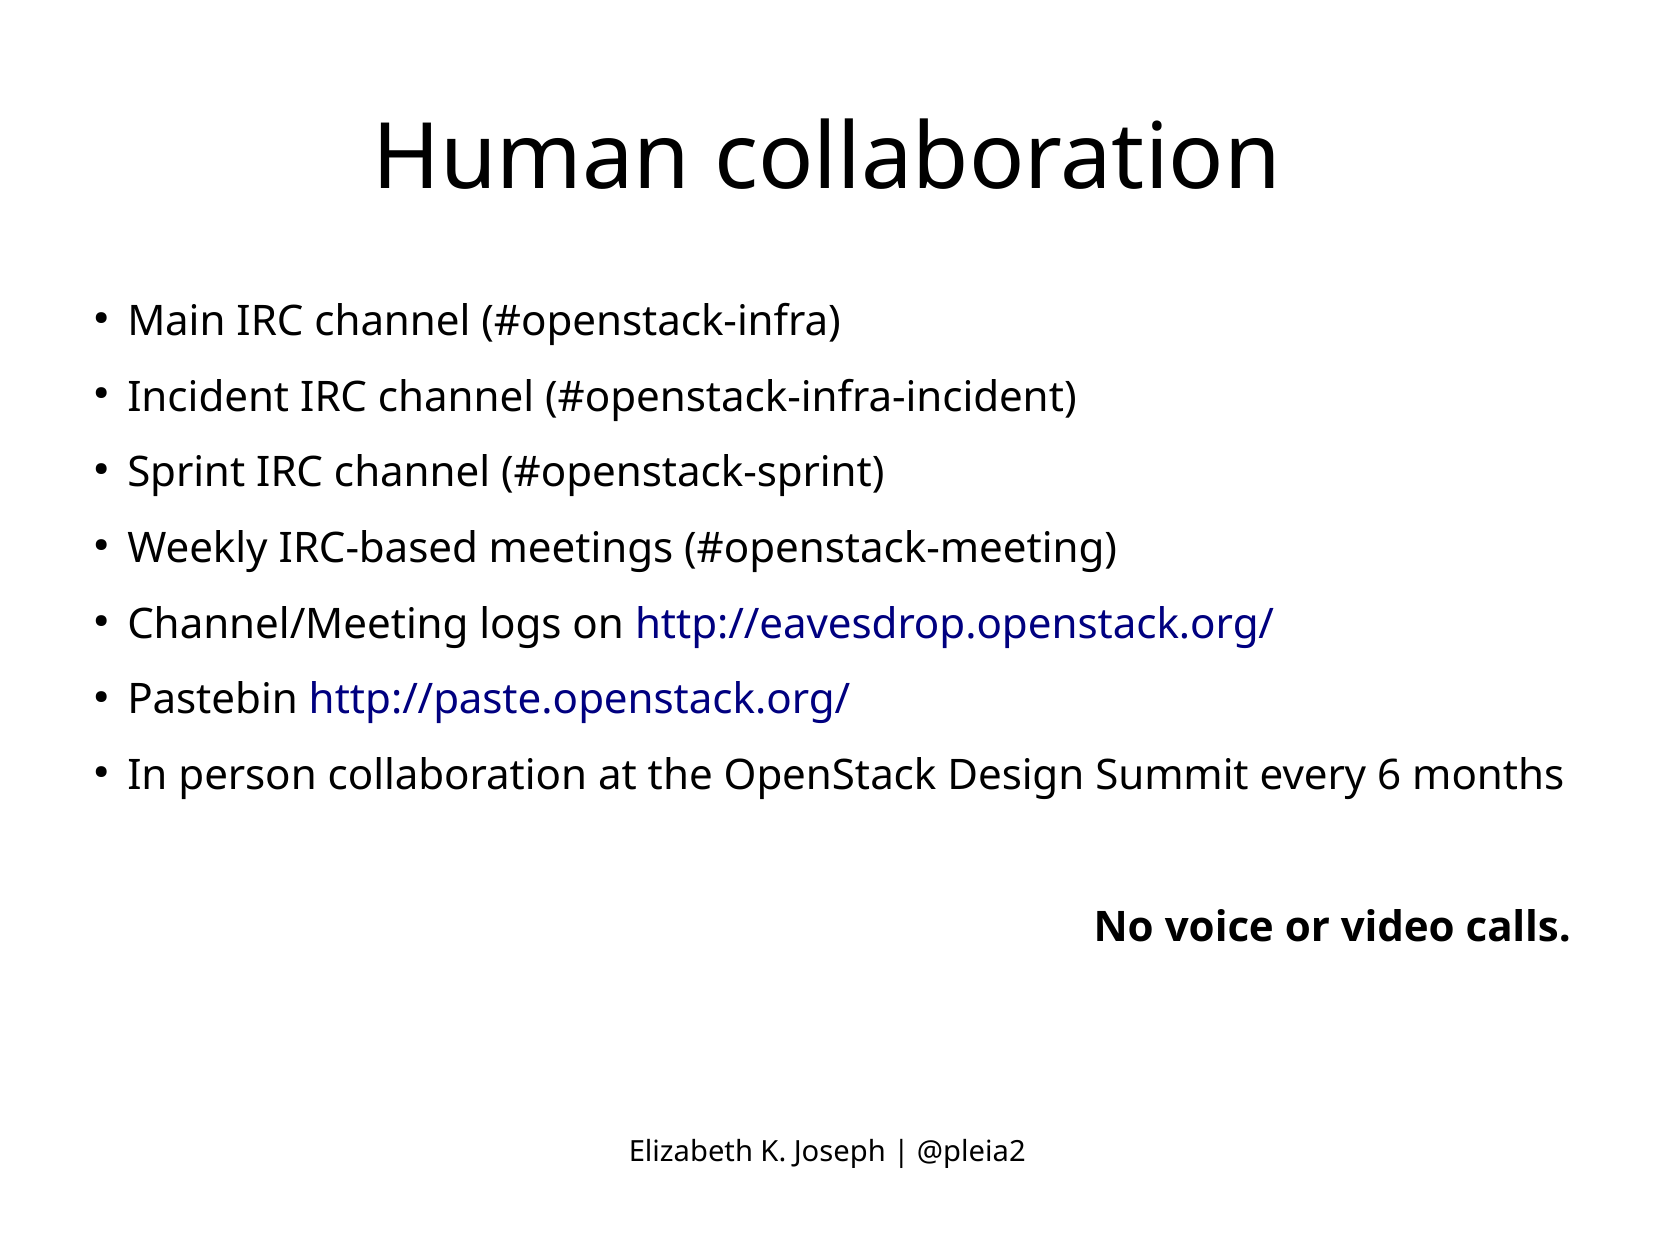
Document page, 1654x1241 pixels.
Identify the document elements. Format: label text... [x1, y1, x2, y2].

title Human collaboration [82, 49, 1571, 257]
list Main IRC channel (#openstack-infra) Incident IRC channel (#openstack-infra-incident) Sprint IRC channel (#openstack-sprint) Weekly IRC-based meetings (#openstack-meeting) Channel/Meeting logs on http://eavesdrop.openstack.org/ Pastebin http://paste.openstack.org/ In person collaboration at the OpenStack Design Summit every 6 months No voice or video calls. [82, 290, 1571, 1010]
